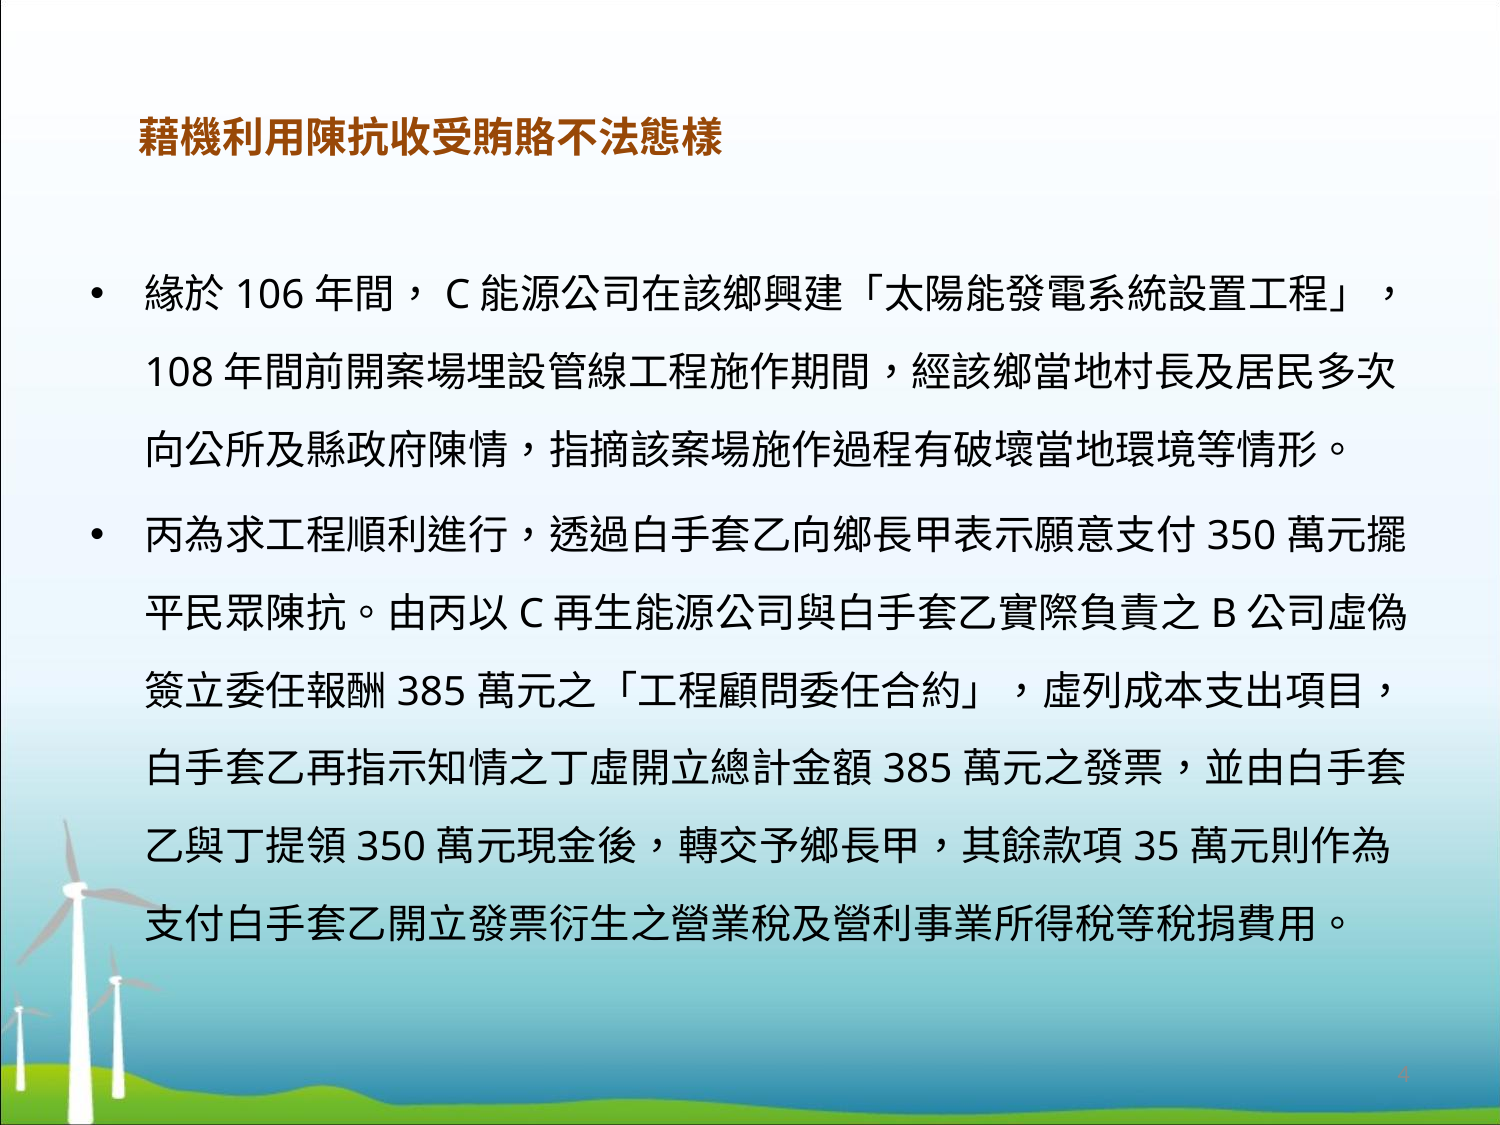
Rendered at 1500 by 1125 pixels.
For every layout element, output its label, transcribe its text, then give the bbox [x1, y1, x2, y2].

picture [0, 0, 1500, 1125]
list 緣於106年間，C能源公司在該鄉興建「太陽能發電系統設置工程」，108年間前開案場埋設管線工程施作期間，經該鄉當地村長及居民多次向公所及縣政府陳情，指摘該案場施作過程有破壞當地環境等情形。 丙為求工程順利進行，透過白手套乙向鄉長甲表示願意支付350萬元擺平民眾陳抗。由丙以C再生能源公司與白手套乙實際負責之B公司虛偽簽立委任報酬385萬元之「工程顧問委任合約」，虛列成本支出項目，白手套乙再指示知情之丁虛開立總計金額385萬元之發票，並由白手套乙與丁提領350萬元現金後，轉交予鄉長甲，其餘款項35萬元則作為支付白手套乙開立發票衍生之營業稅及營利事業所得稅等稅捐費用。 [75, 231, 1425, 975]
text_box 藉機利用陳抗收受賄賂不法態樣 [123, 103, 1046, 169]
